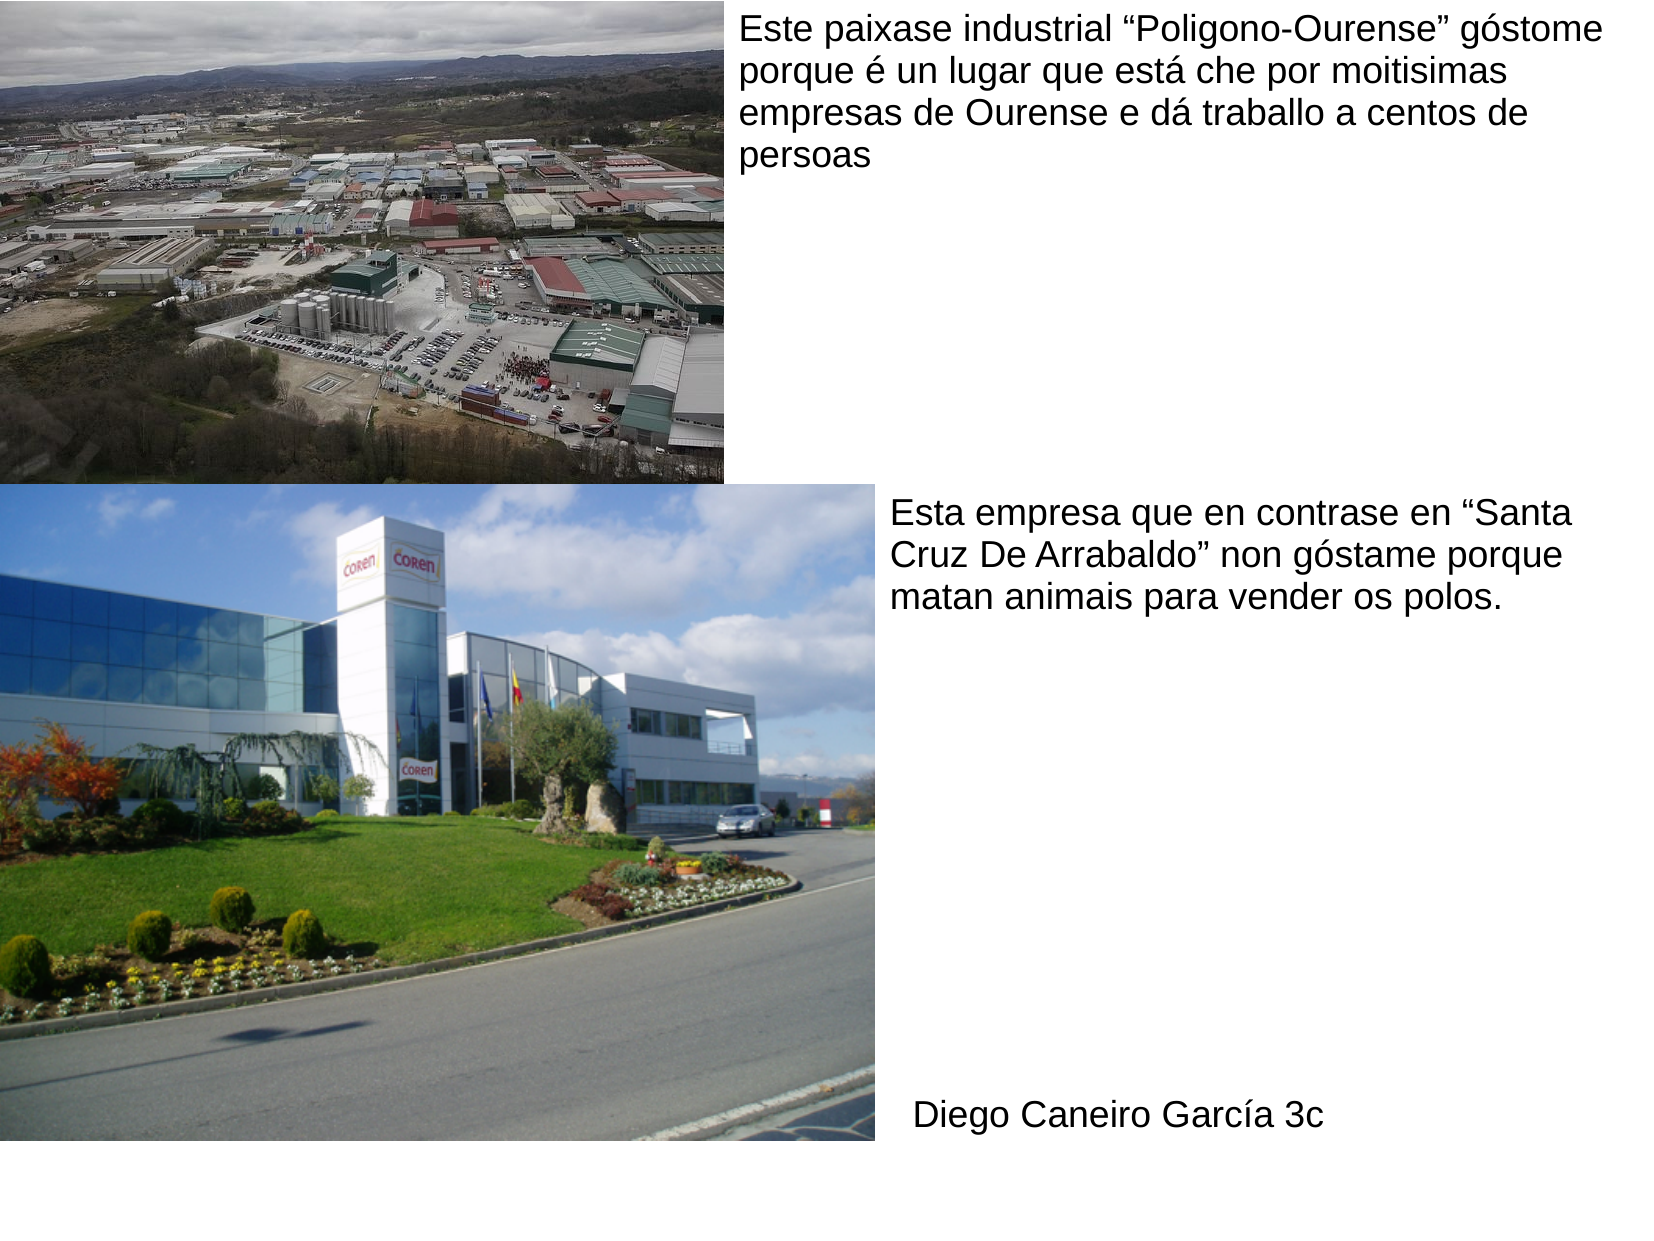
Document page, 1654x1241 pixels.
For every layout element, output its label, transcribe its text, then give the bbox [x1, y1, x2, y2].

text_box Esta empresa que en contrase en “Santa Cruz De Arrabaldo” non góstame porque matan animais para vender os polos. [874, 484, 1654, 626]
picture [0, 1, 875, 1141]
text_box Diego Caneiro García 3c [897, 1086, 1654, 1144]
text_box Este paixase industrial “Poligono-Ourense” góstome porque é un lugar que está che por moitisimas empresas de Ourense e dá traballo a centos de persoas [723, 0, 1654, 183]
